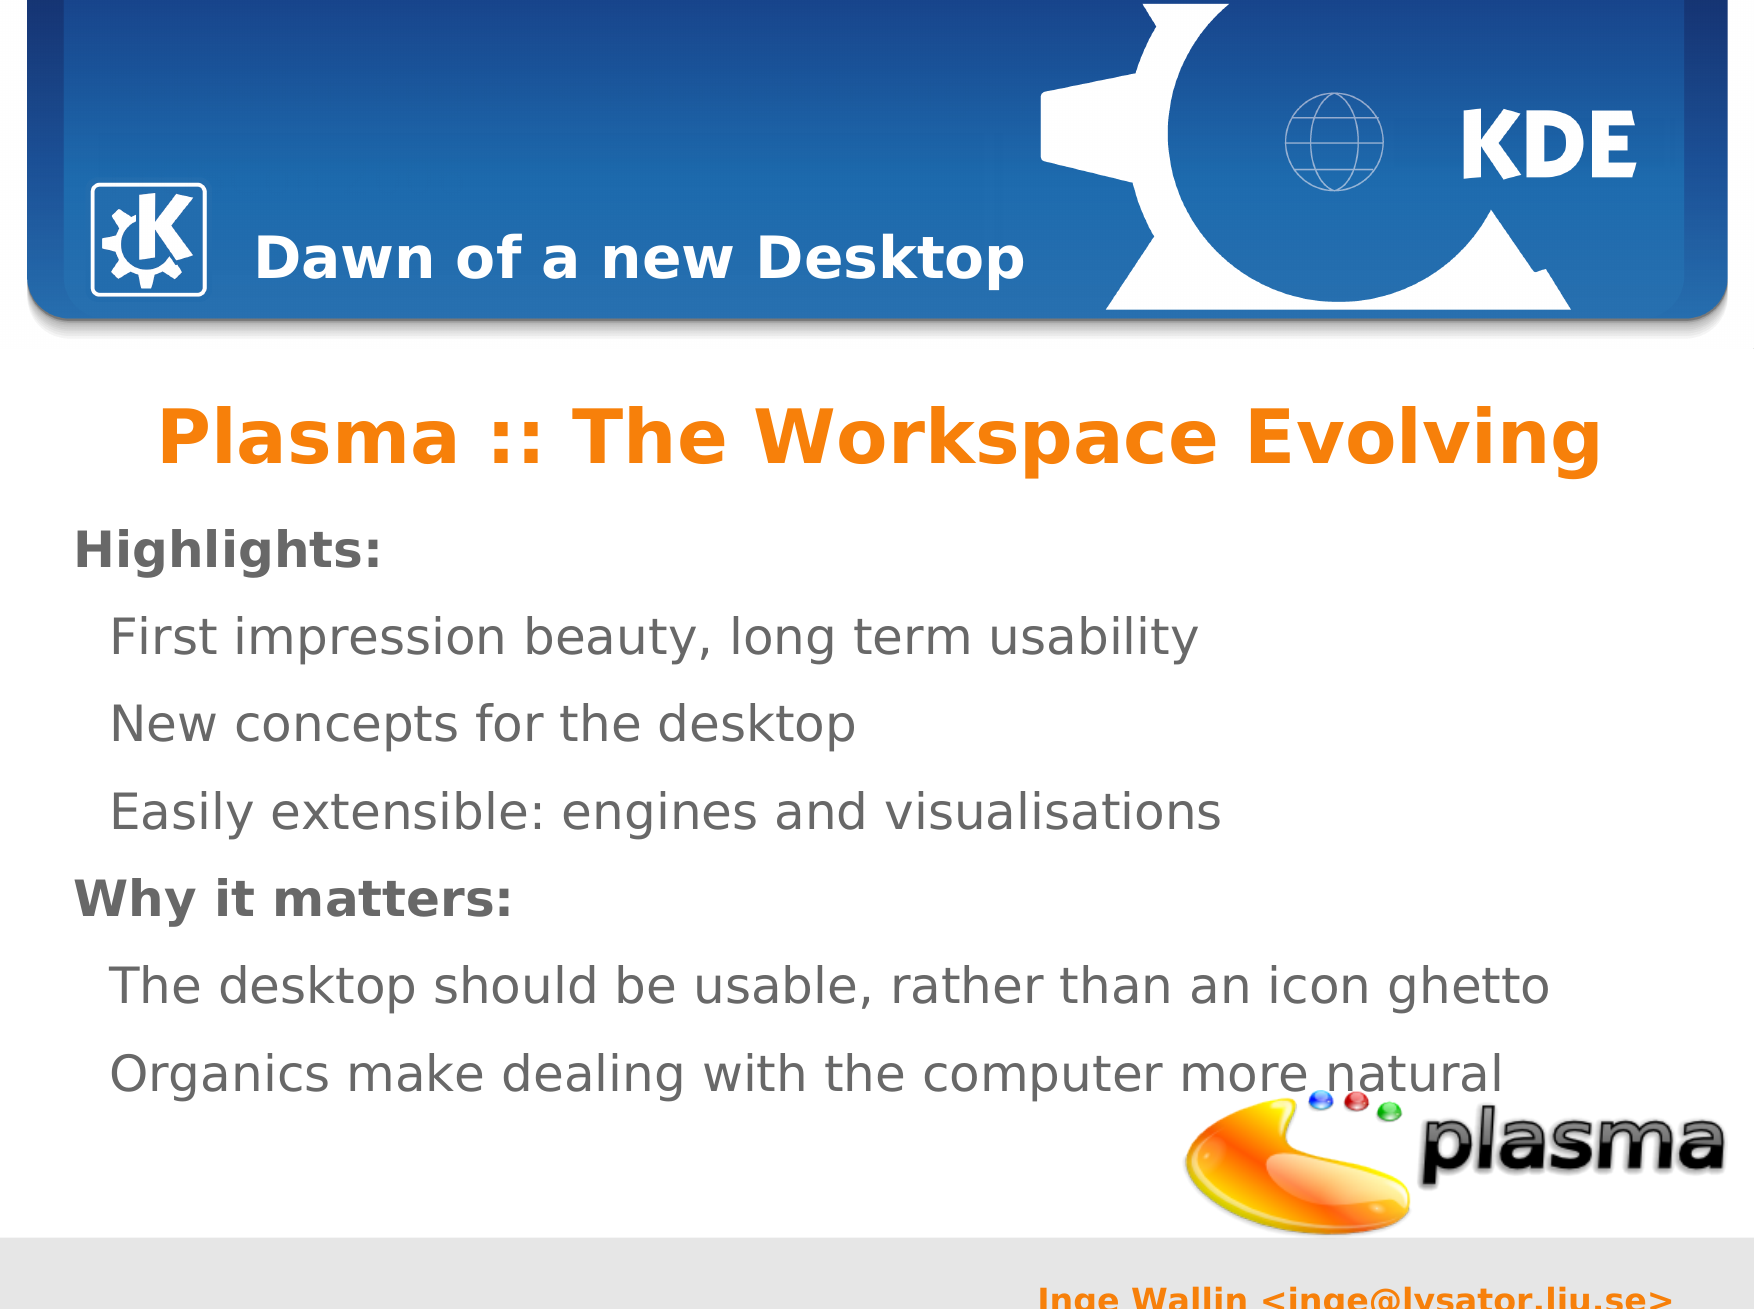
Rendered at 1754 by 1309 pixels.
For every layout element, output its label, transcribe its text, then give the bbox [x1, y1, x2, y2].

text_box Dawn of a new Desktop [208, 183, 1063, 296]
text_box Highlights: First impression beauty, long term usability New concepts for the desktop Easily extensible: engines and visualisations Why it matters: The desktop should be usable, rather than an icon ghetto Organics make dealing with the computer more natural [59, 484, 1684, 1169]
text_box Plasma :: The Workspace Evolving [111, 342, 1684, 445]
picture [0, 0, 1754, 349]
picture [1181, 1090, 1728, 1241]
